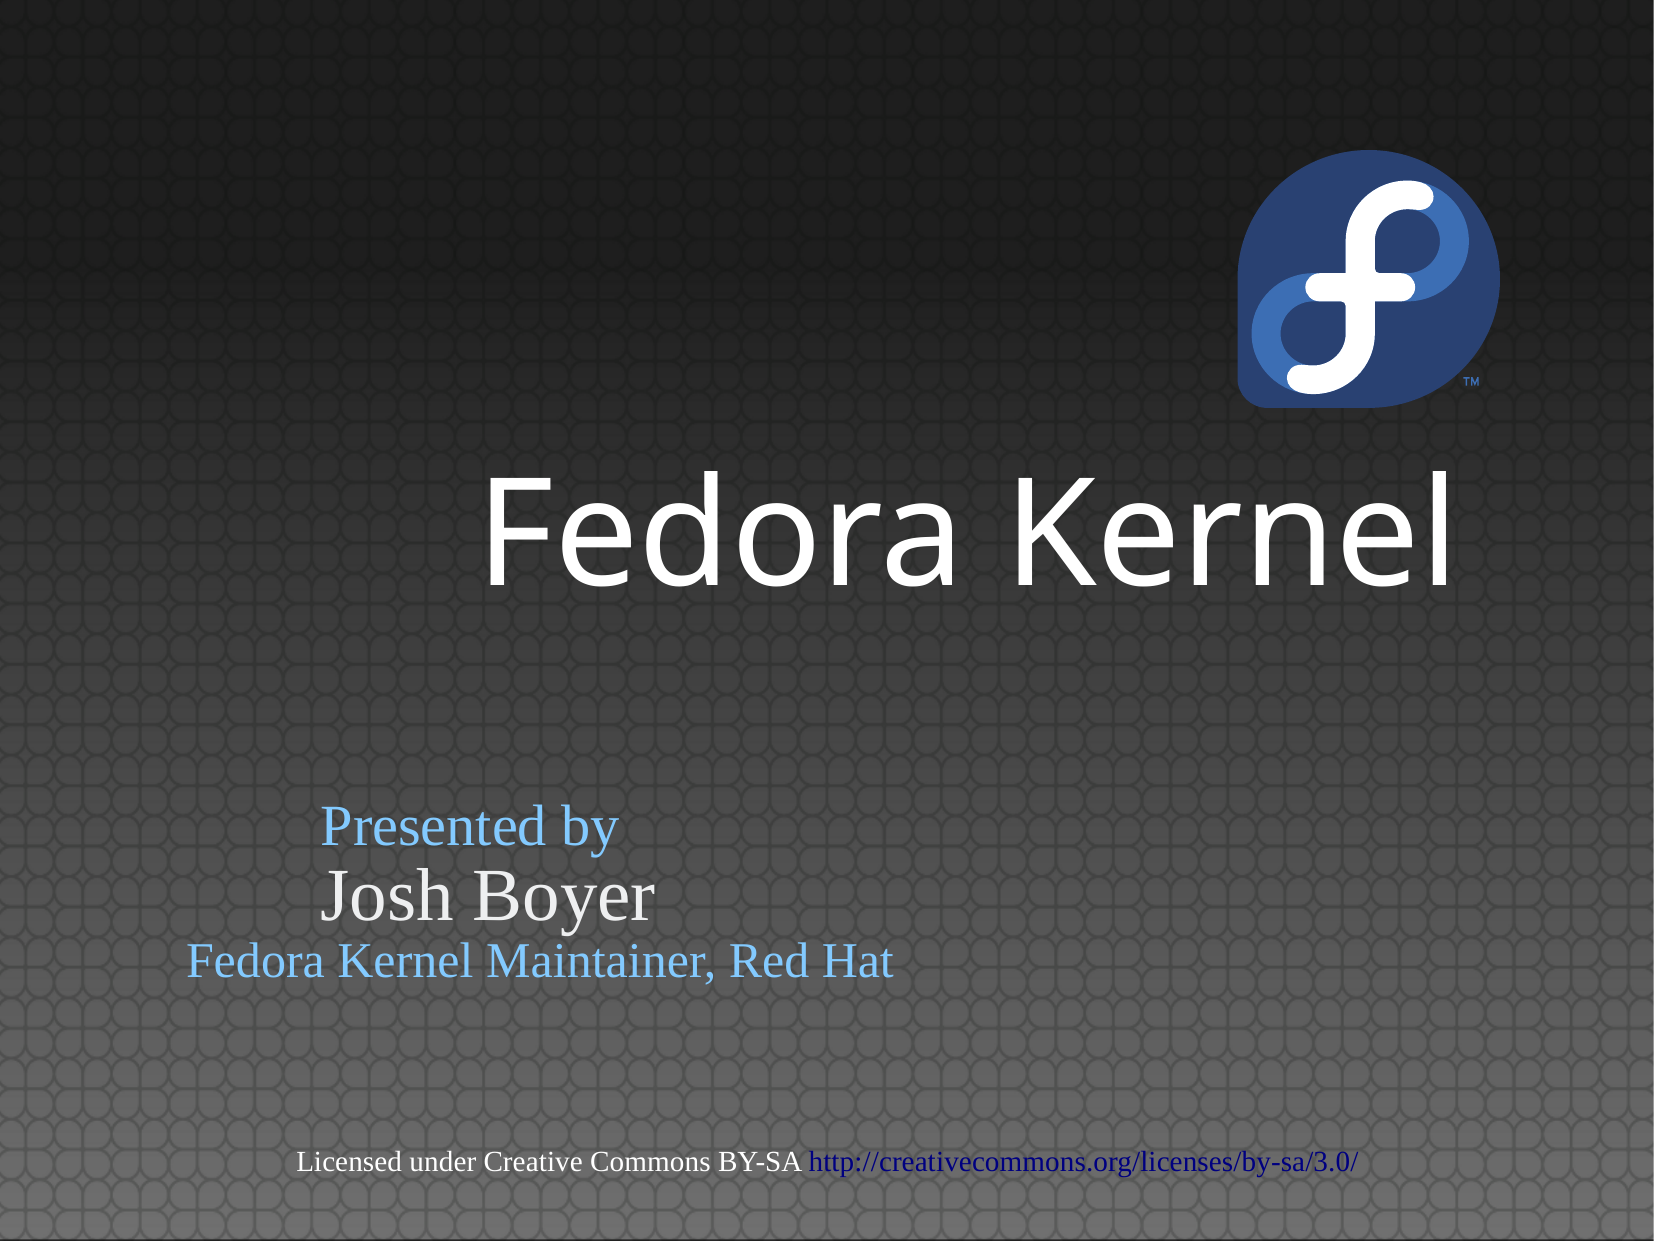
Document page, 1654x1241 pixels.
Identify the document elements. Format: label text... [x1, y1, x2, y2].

text_box Licensed under Creative Commons BY-SA http://creativecommons.org/licenses/by-sa/3.0/ [282, 1138, 1373, 1218]
picture [0, 0, 1654, 1241]
text_box Fedora Kernel [37, 417, 1475, 607]
text_box Josh Boyer [305, 846, 1057, 945]
text_box Presented by [305, 785, 681, 866]
text_box Fedora Kernel Maintainer, Red Hat [171, 925, 910, 996]
